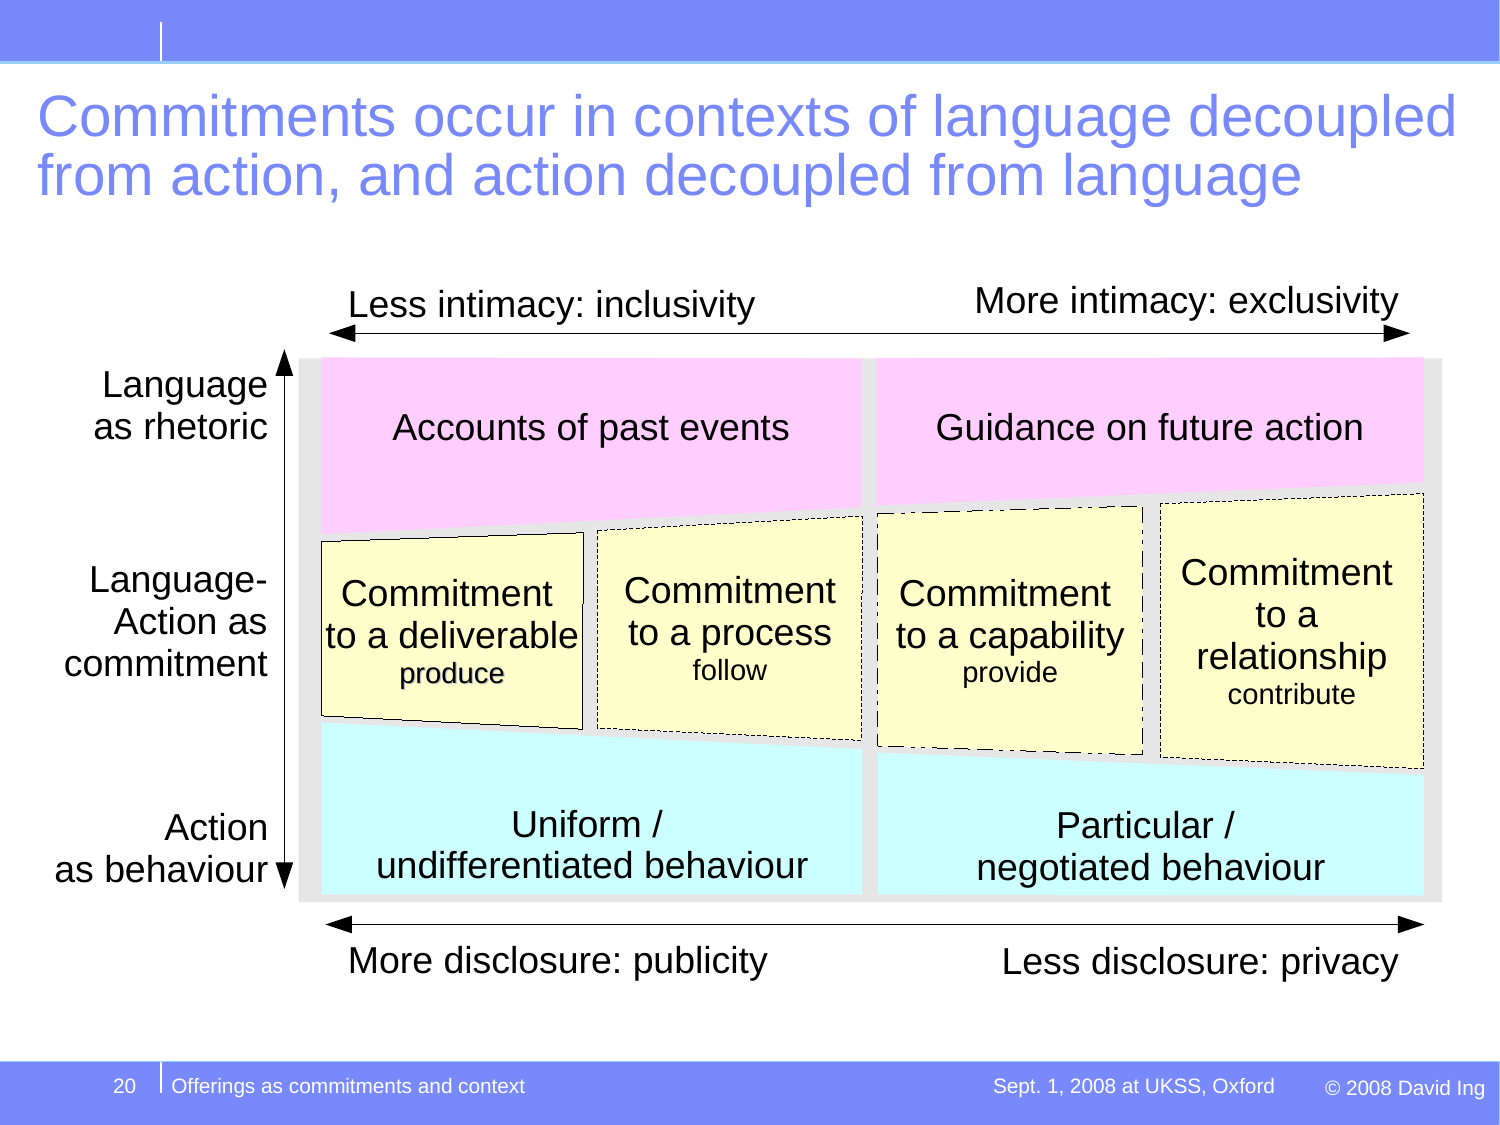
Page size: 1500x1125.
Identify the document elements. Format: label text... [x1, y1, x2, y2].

text_box Guidance on future action [876, 357, 1424, 506]
text_box Uniform / undifferentiated behaviour [322, 722, 863, 895]
text_box More disclosure: publicity [333, 932, 912, 990]
text_box Accounts of past events [320, 357, 862, 535]
text_box Language as rhetoric [24, 356, 283, 456]
text_box Commitment to a deliverable produce [321, 532, 584, 730]
text_box Less disclosure: privacy [912, 933, 1414, 991]
text_box Particular / negotiated behaviour [877, 752, 1424, 896]
text_box [298, 358, 1443, 903]
text_box Commitment to a relationship contribute [1160, 493, 1424, 769]
title Commitments occur in contexts of language decoupled from action, and action decoupled from language [37, 90, 1463, 209]
text_box Action as behaviour [24, 799, 283, 899]
text_box Commitment to a capability provide [877, 505, 1143, 755]
text_box More intimacy: exclusivity [925, 271, 1414, 329]
text_box Less intimacy: inclusivity [333, 276, 906, 334]
text_box Language-Action as commitment [23, 551, 283, 693]
text_box Commitment to a process follow [597, 516, 863, 741]
